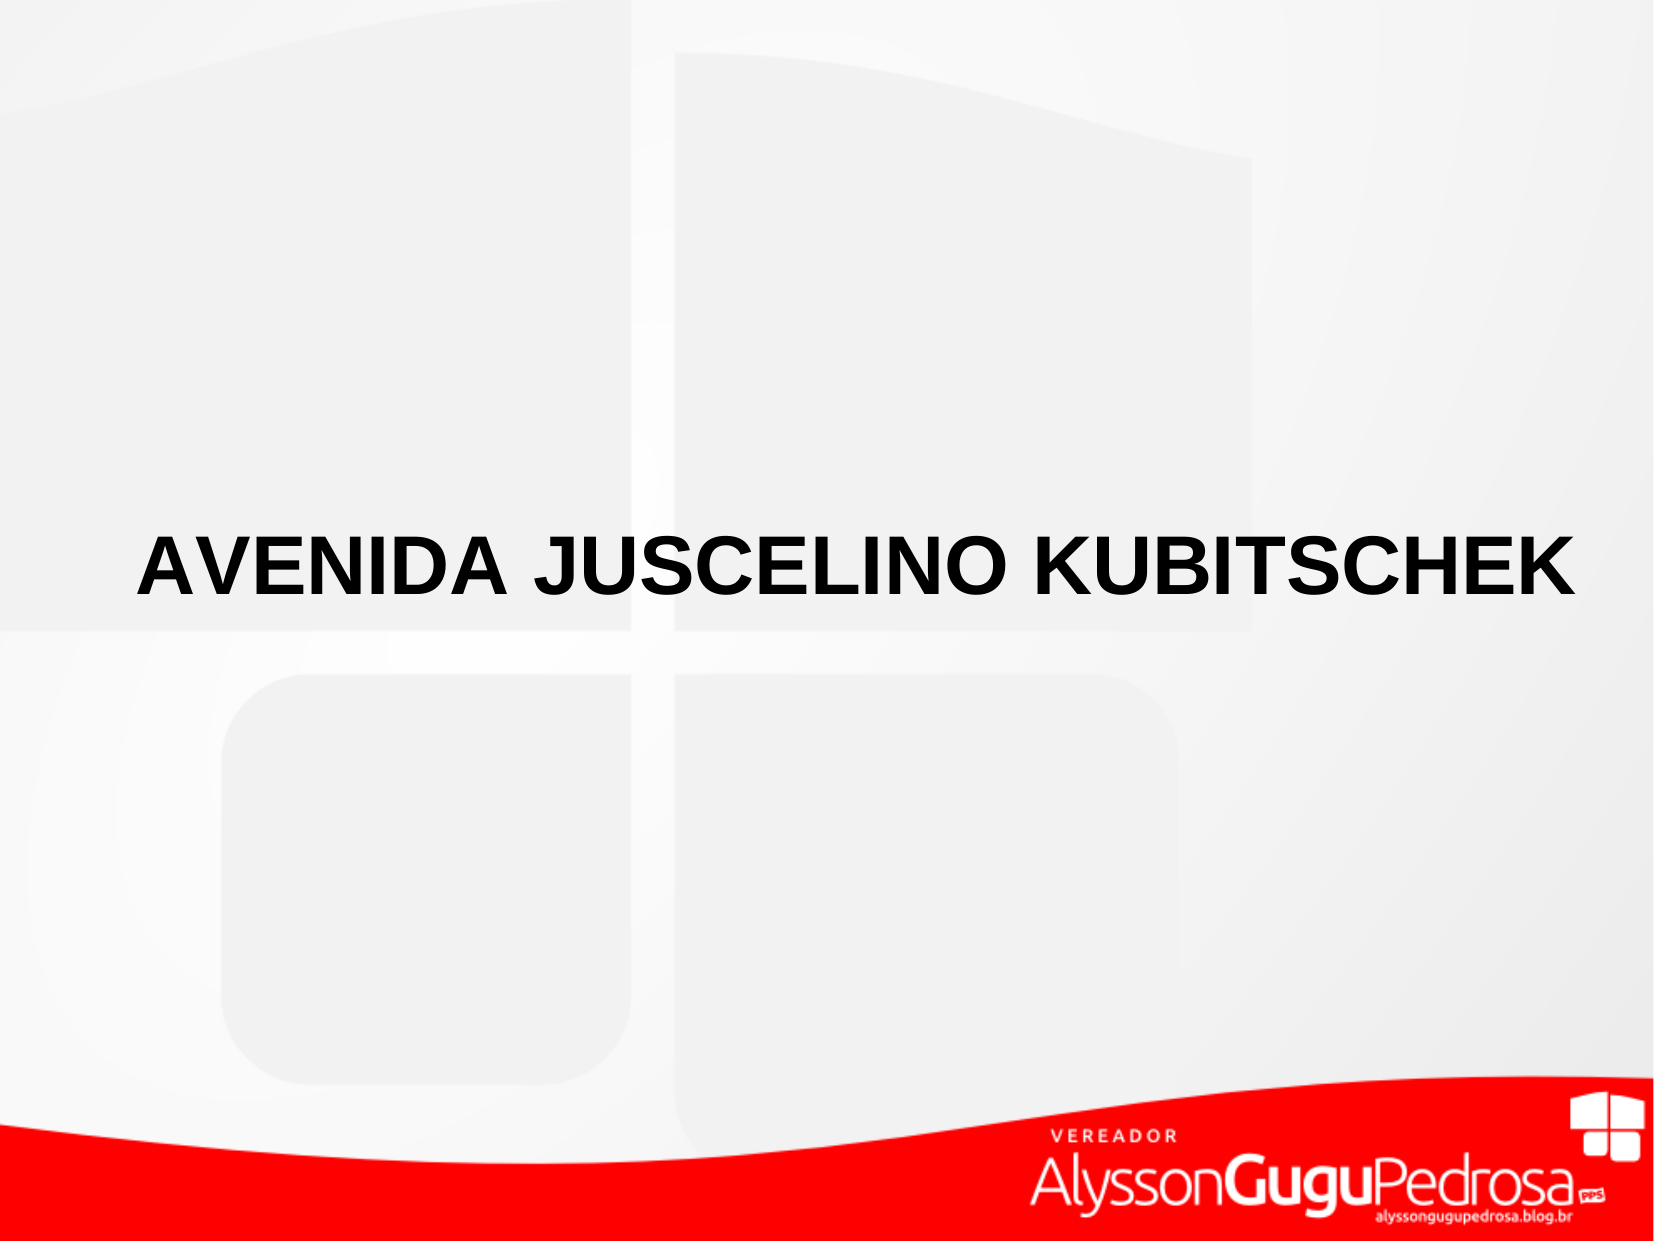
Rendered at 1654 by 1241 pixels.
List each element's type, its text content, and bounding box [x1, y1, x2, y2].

picture [0, 0, 1654, 1241]
text_box AVENIDA JUSCELINO KUBITSCHEK [94, 41, 1642, 808]
